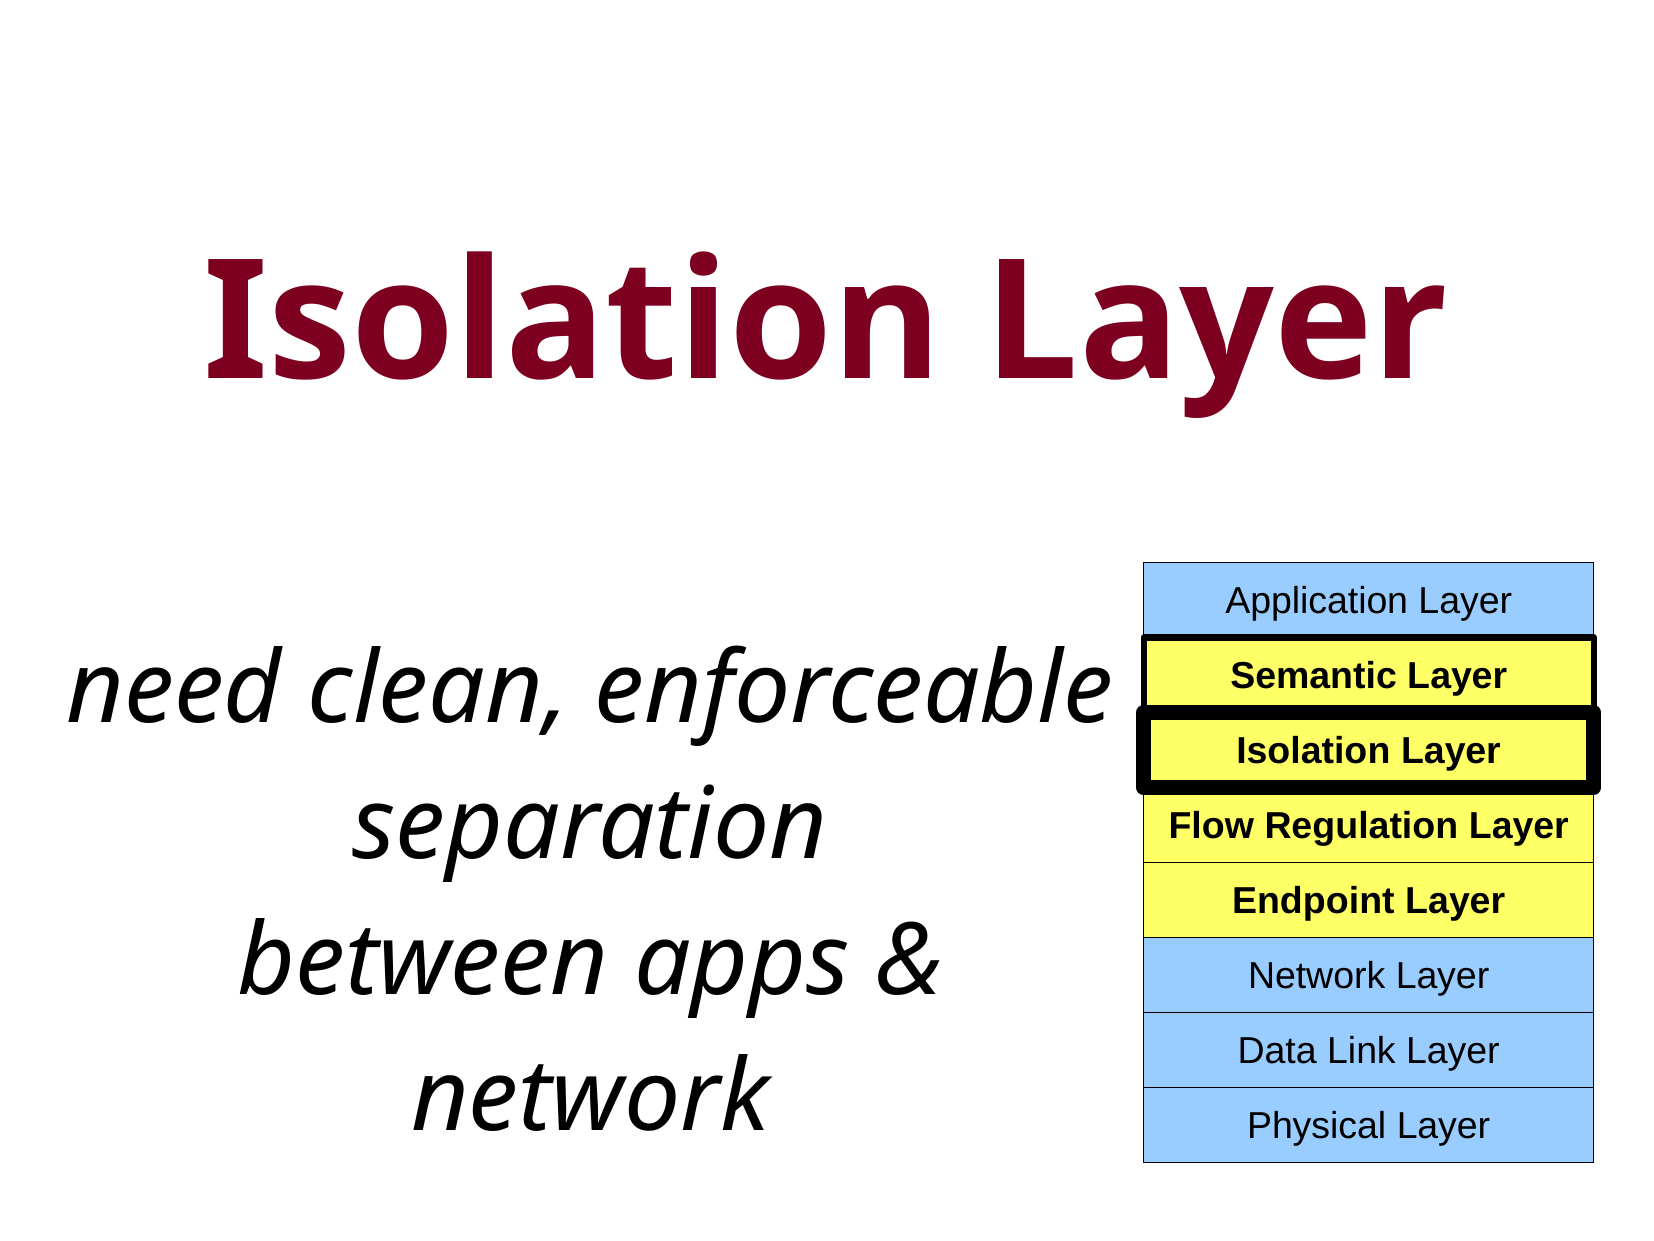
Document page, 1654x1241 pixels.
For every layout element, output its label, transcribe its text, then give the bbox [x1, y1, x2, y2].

text_box Semantic Layer [1143, 637, 1594, 712]
text_box Application Layer [1143, 562, 1594, 637]
text_box Data Link Layer [1143, 1013, 1594, 1088]
text_box Physical Layer [1143, 1088, 1594, 1163]
text_box Flow Regulation Layer [1143, 788, 1594, 863]
text_box Network Layer [1143, 938, 1594, 1013]
text_box Endpoint Layer [1143, 863, 1594, 938]
title Isolation Layer [82, 8, 1571, 619]
text_box Isolation Layer [1143, 712, 1594, 788]
subtitle need clean, enforceable separation between apps & network [56, 600, 1126, 1175]
